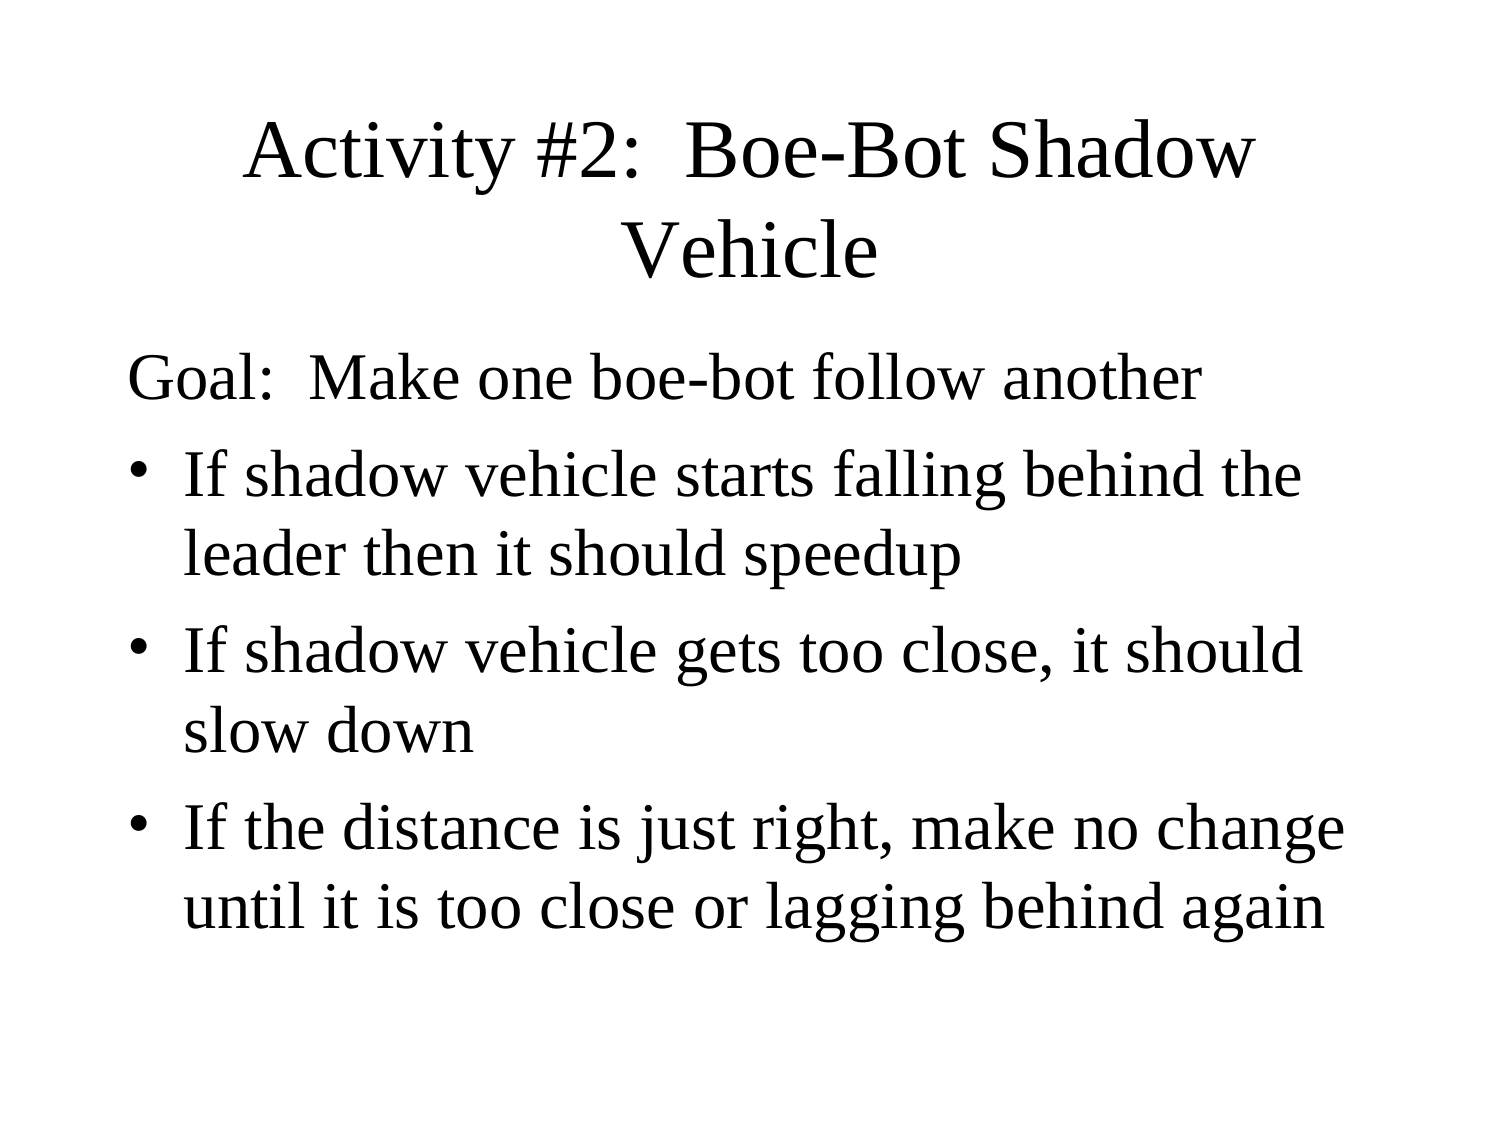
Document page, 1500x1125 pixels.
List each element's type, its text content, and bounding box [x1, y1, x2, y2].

title Activity #2: Boe-Bot Shadow Vehicle [112, 86, 1388, 302]
list Goal: Make one boe-bot follow another If shadow vehicle starts falling behind the leader then it should speedup If shadow vehicle gets too close, it should slow down If the distance is just right, make no change until it is too close or lagging behind again [112, 324, 1388, 1001]
